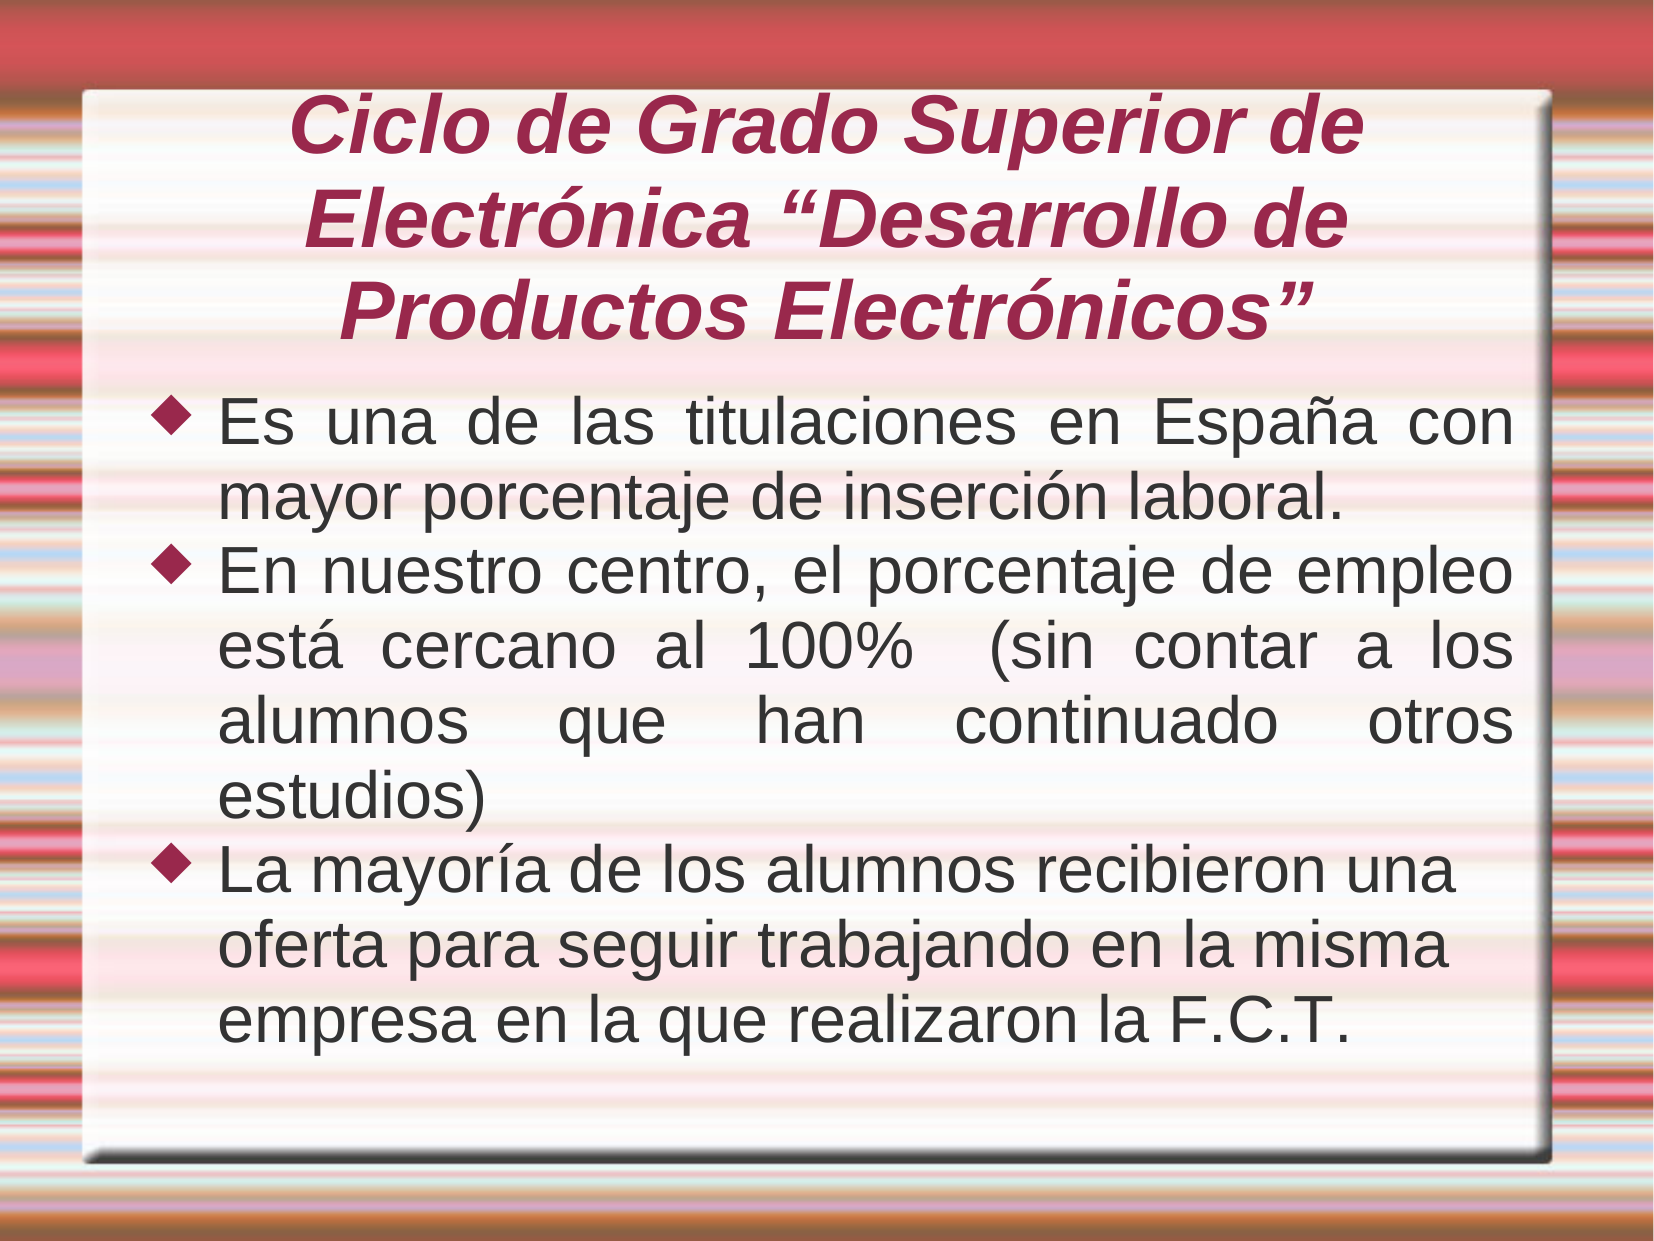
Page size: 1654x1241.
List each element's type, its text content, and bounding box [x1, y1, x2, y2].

title Ciclo de Grado Superior de Electrónica “Desarrollo de Productos Electrónicos” [121, 78, 1534, 358]
picture [0, 0, 1654, 1241]
list Es una de las titulaciones en España con mayor porcentaje de inserción laboral. En nuestro centro, el porcentaje de empleo está cercano al 100% (sin contar a los alumnos que han continuado otros estudios) La mayoría de los alumnos recibieron una oferta para seguir trabajando en la misma empresa en la que realizaron la F.C.T. [134, 383, 1516, 1155]
